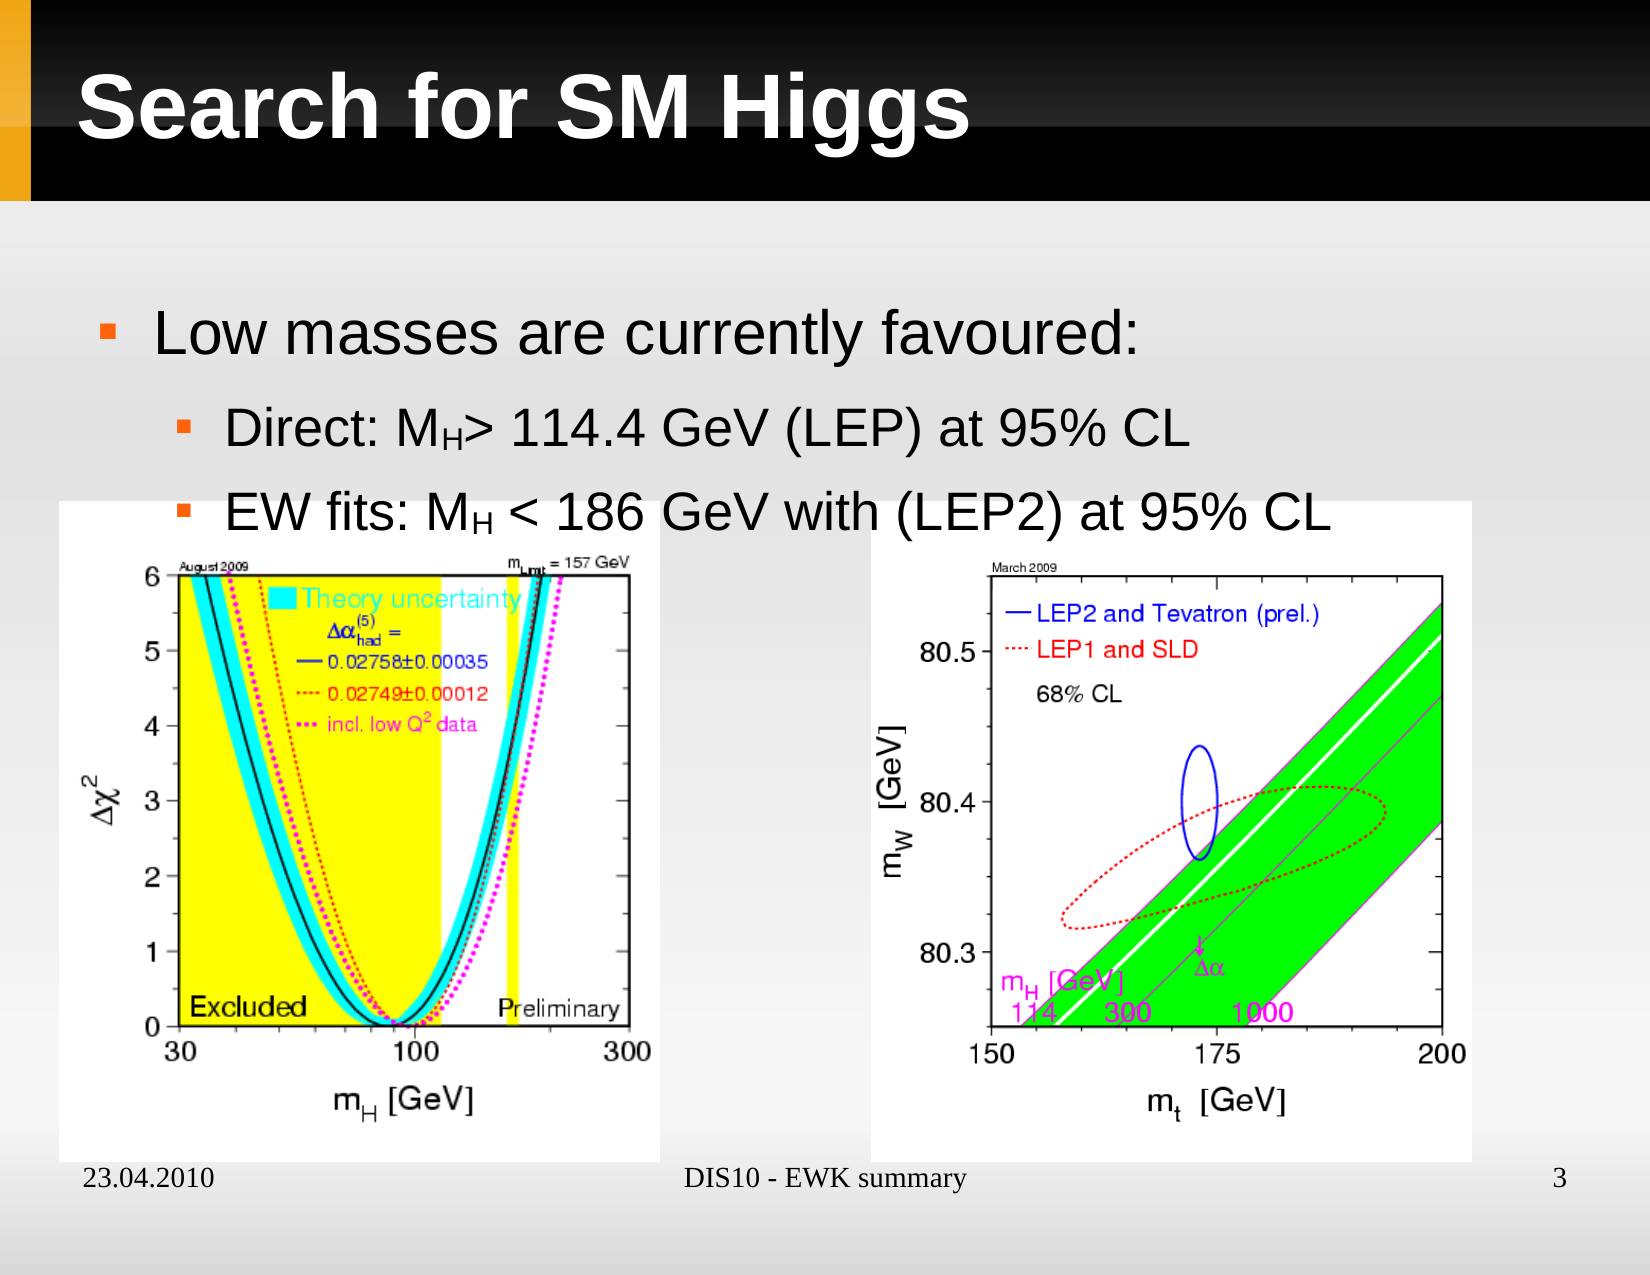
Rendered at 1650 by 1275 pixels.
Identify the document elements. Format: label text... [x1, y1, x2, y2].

title Search for SM Higgs [76, 0, 1562, 214]
list Low masses are currently favoured: Direct: MH> 114.4 GeV (LEP) at 95% CL EW fits: MH < 186 GeV with (LEP2) at 95% CL [82, 298, 1568, 1126]
picture [0, 0, 1650, 1275]
